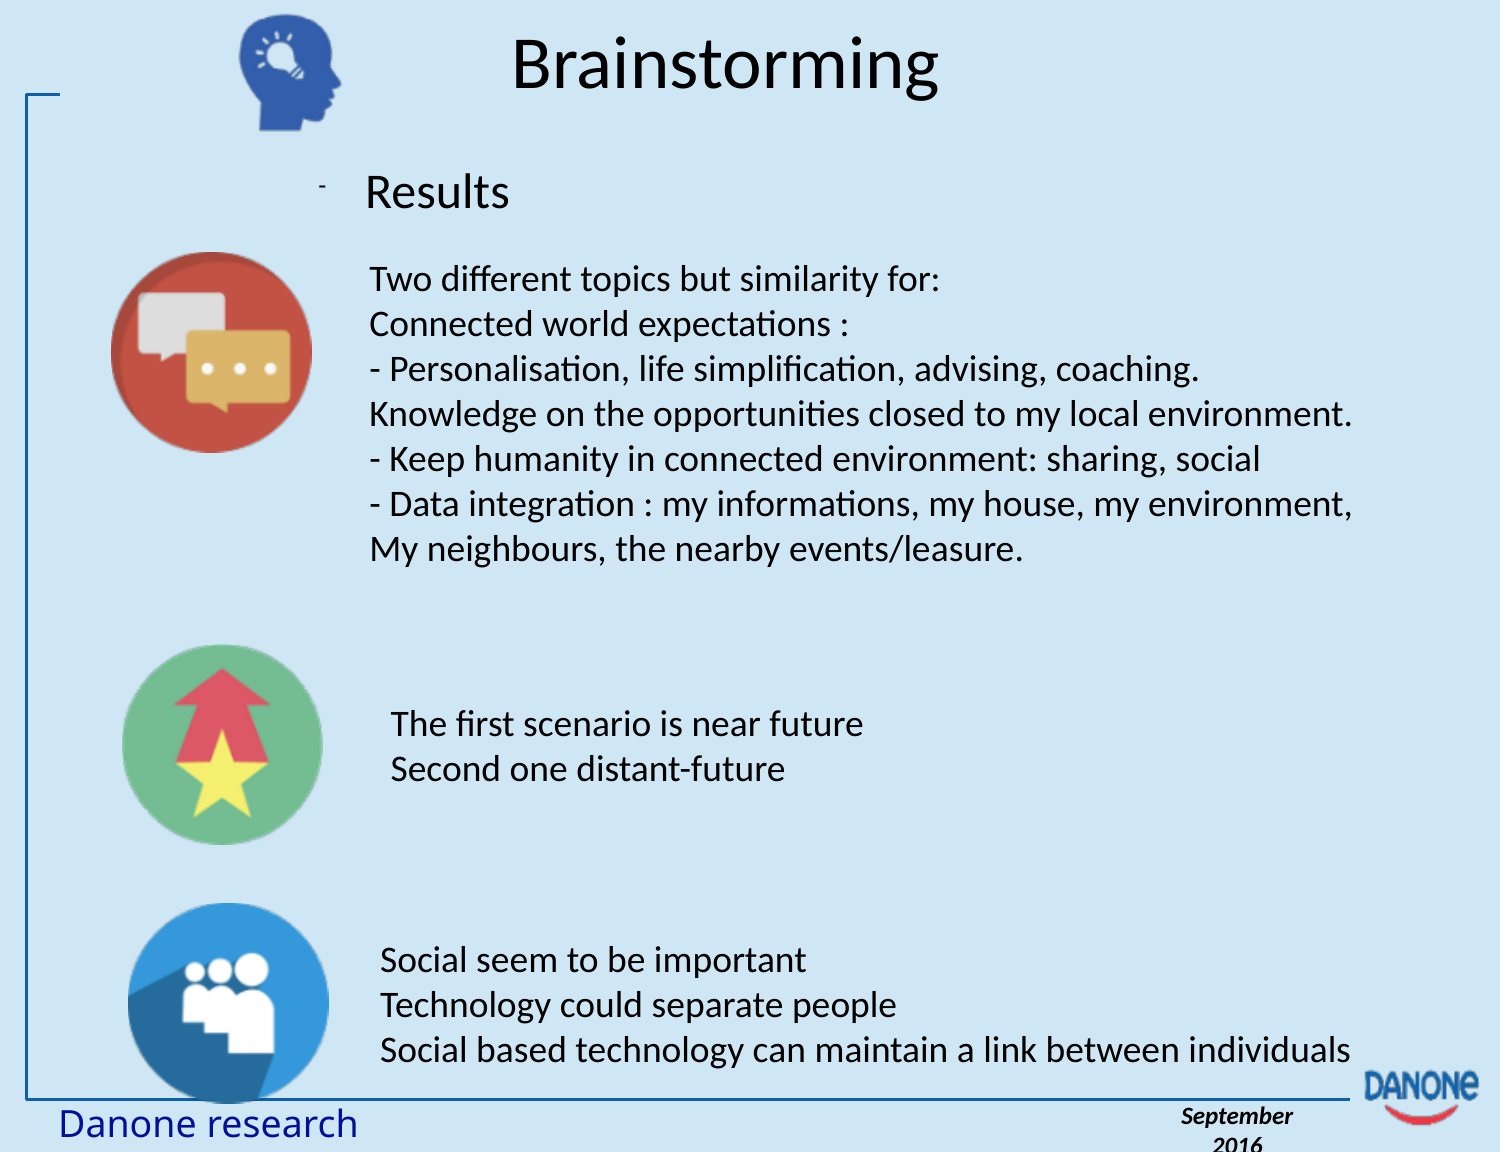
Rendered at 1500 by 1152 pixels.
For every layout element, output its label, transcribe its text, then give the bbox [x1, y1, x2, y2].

picture [229, 11, 353, 135]
picture [111, 252, 312, 453]
text_box Danone research [43, 1092, 392, 1152]
picture [128, 903, 329, 1104]
picture [122, 644, 323, 845]
text_box The first scenario is near future Second one distant-future [375, 691, 1126, 797]
text_box Two different topics but similarity for: Connected world expectations : - Personalisation, life simplification, advising, coaching. Knowledge on the opportunities closed to my local environment. - Keep humanity in connected environment: sharing, social - Data integration : my informations, my house, my environment, My neighbours, the nearby events/leasure. [354, 246, 1369, 577]
text_box Brainstorming [496, 5, 956, 111]
text_box September 2016 [1147, 1092, 1327, 1152]
text_box Social seem to be important Technology could separate people Social based technology can maintain a link between individuals [365, 928, 1399, 1078]
picture [1362, 1067, 1482, 1130]
text_box Results [303, 106, 638, 301]
